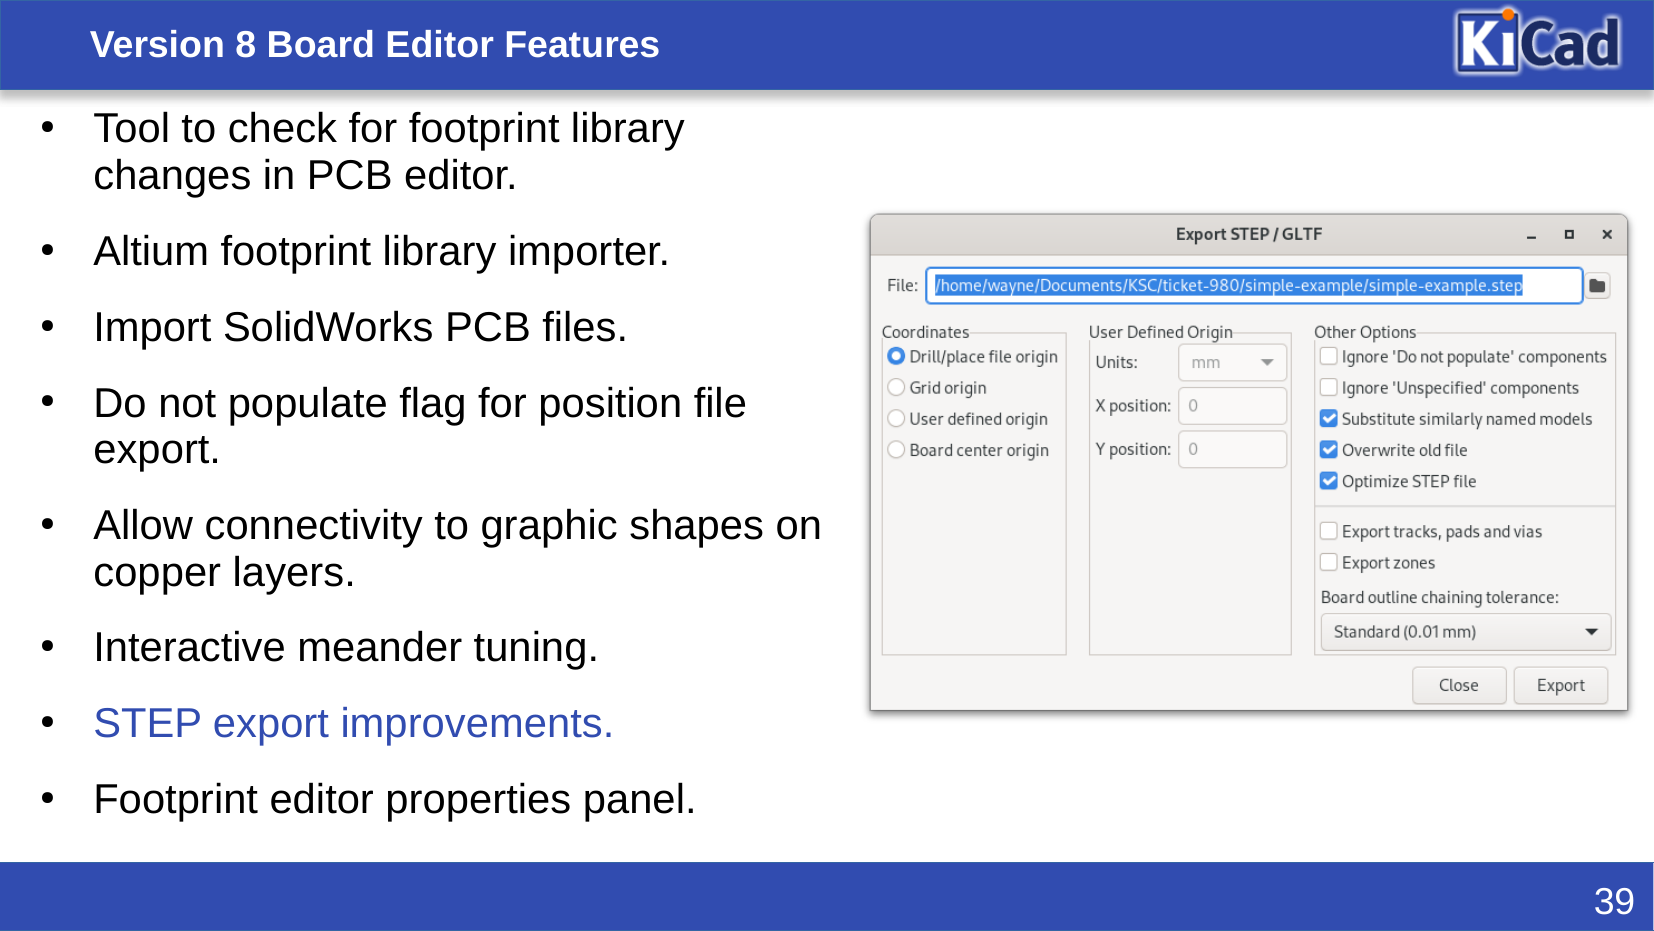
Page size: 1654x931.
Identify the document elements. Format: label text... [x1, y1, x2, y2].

text_box [0, 862, 1654, 931]
text_box Version 8 Board Editor Features [0, 0, 1412, 90]
list Tool to check for footprint library changes in PCB editor. Altium footprint library importer. Import SolidWorks PCB files. Do not populate flag for position file export. Allow connectivity to graphic shapes on copper layers. Interactive meander tuning. STEP export improvements. Footprint editor properties panel. [22, 105, 848, 856]
picture [1412, 0, 1654, 92]
text_box <number> [1387, 873, 1651, 931]
picture [855, 201, 1643, 729]
